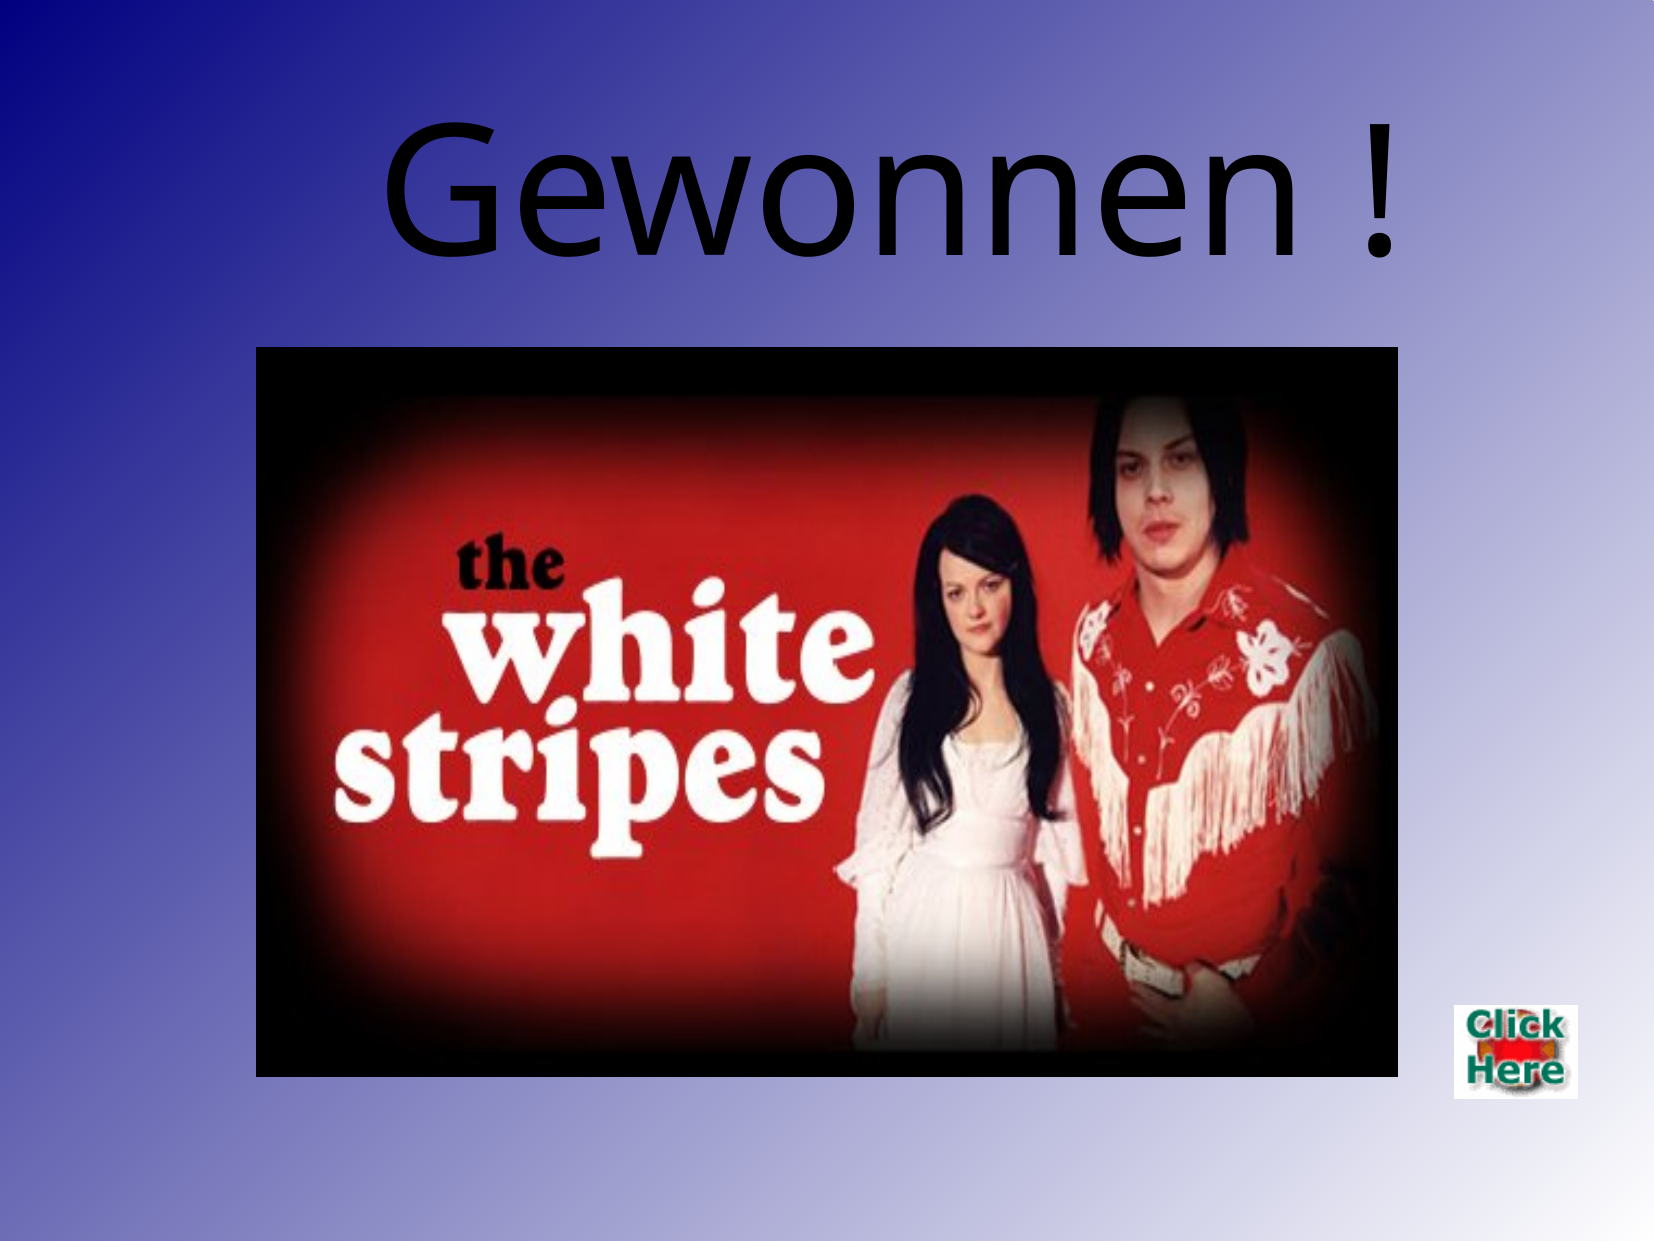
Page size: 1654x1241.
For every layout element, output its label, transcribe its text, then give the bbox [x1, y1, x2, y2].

picture [1454, 1005, 1578, 1100]
picture [256, 347, 1398, 1077]
text_box Gewonnen ! [362, 51, 1481, 275]
